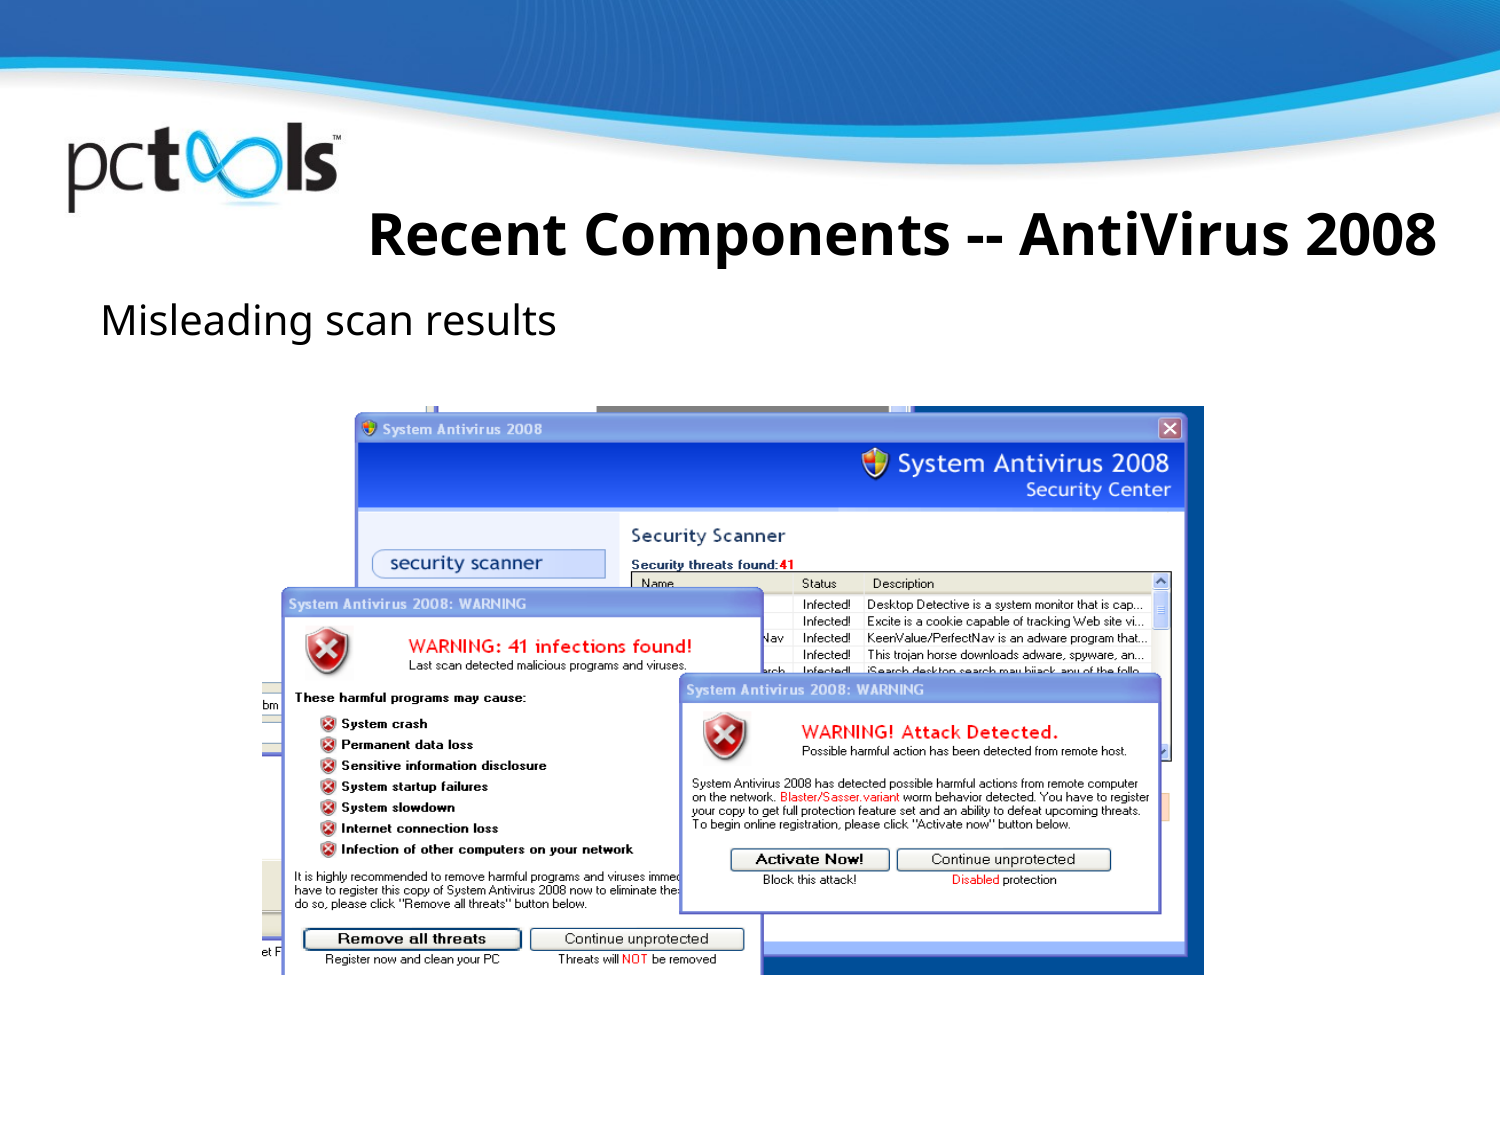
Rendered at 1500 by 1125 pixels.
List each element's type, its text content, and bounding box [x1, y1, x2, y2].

title Recent Components -- AntiVirus 2008 [88, 146, 1439, 319]
picture [0, 0, 1500, 222]
picture [262, 406, 1204, 976]
list Misleading scan results [100, 290, 1451, 1019]
picture [194, 138, 207, 146]
